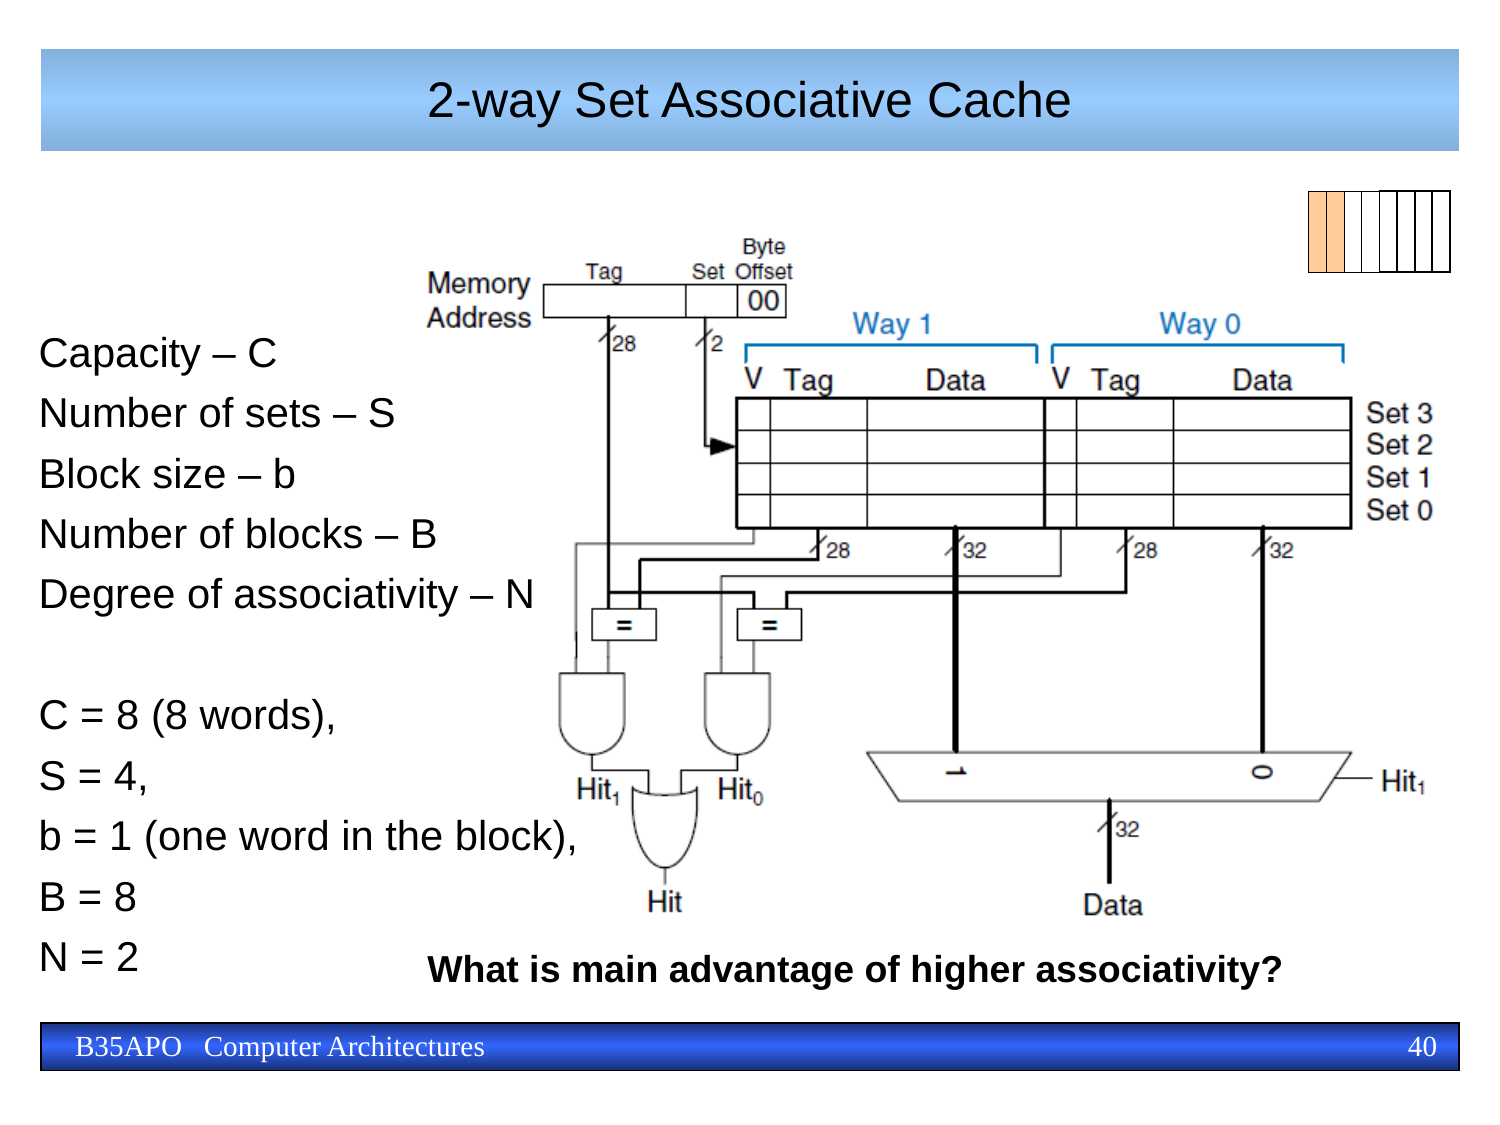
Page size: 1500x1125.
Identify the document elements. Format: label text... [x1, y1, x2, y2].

table_cell [1380, 192, 1396, 271]
text_box Capacity – C Number of sets – S Block size – b Number of blocks – B Degree of associativity – N C = 8 (8 words), S = 4, b = 1 (one word in the block), B = 8 N = 2 [23, 317, 661, 928]
table_header [1397, 142, 1415, 190]
table_header [1308, 142, 1326, 191]
table_cell [1379, 273, 1415, 326]
table_header [1344, 142, 1361, 191]
table_cell [1433, 192, 1449, 271]
title 2-way Set Associative Cache [41, 49, 1459, 151]
table_cell [1327, 192, 1344, 272]
table_header [1361, 142, 1379, 191]
table_cell [1345, 192, 1361, 272]
table_header [1379, 142, 1397, 190]
table_cell [1416, 192, 1431, 271]
text_box What is main advantage of higher associativity? [412, 937, 1363, 1025]
table_header [1432, 142, 1450, 190]
table_header [1326, 142, 1344, 191]
table_cell [1309, 192, 1326, 272]
table_cell [1308, 273, 1344, 326]
table_cell [1415, 273, 1450, 326]
text_box [415, 223, 1459, 928]
table_header [1415, 142, 1432, 190]
table_cell [1362, 192, 1379, 272]
table_cell [1344, 273, 1379, 326]
table_cell [1398, 192, 1414, 271]
